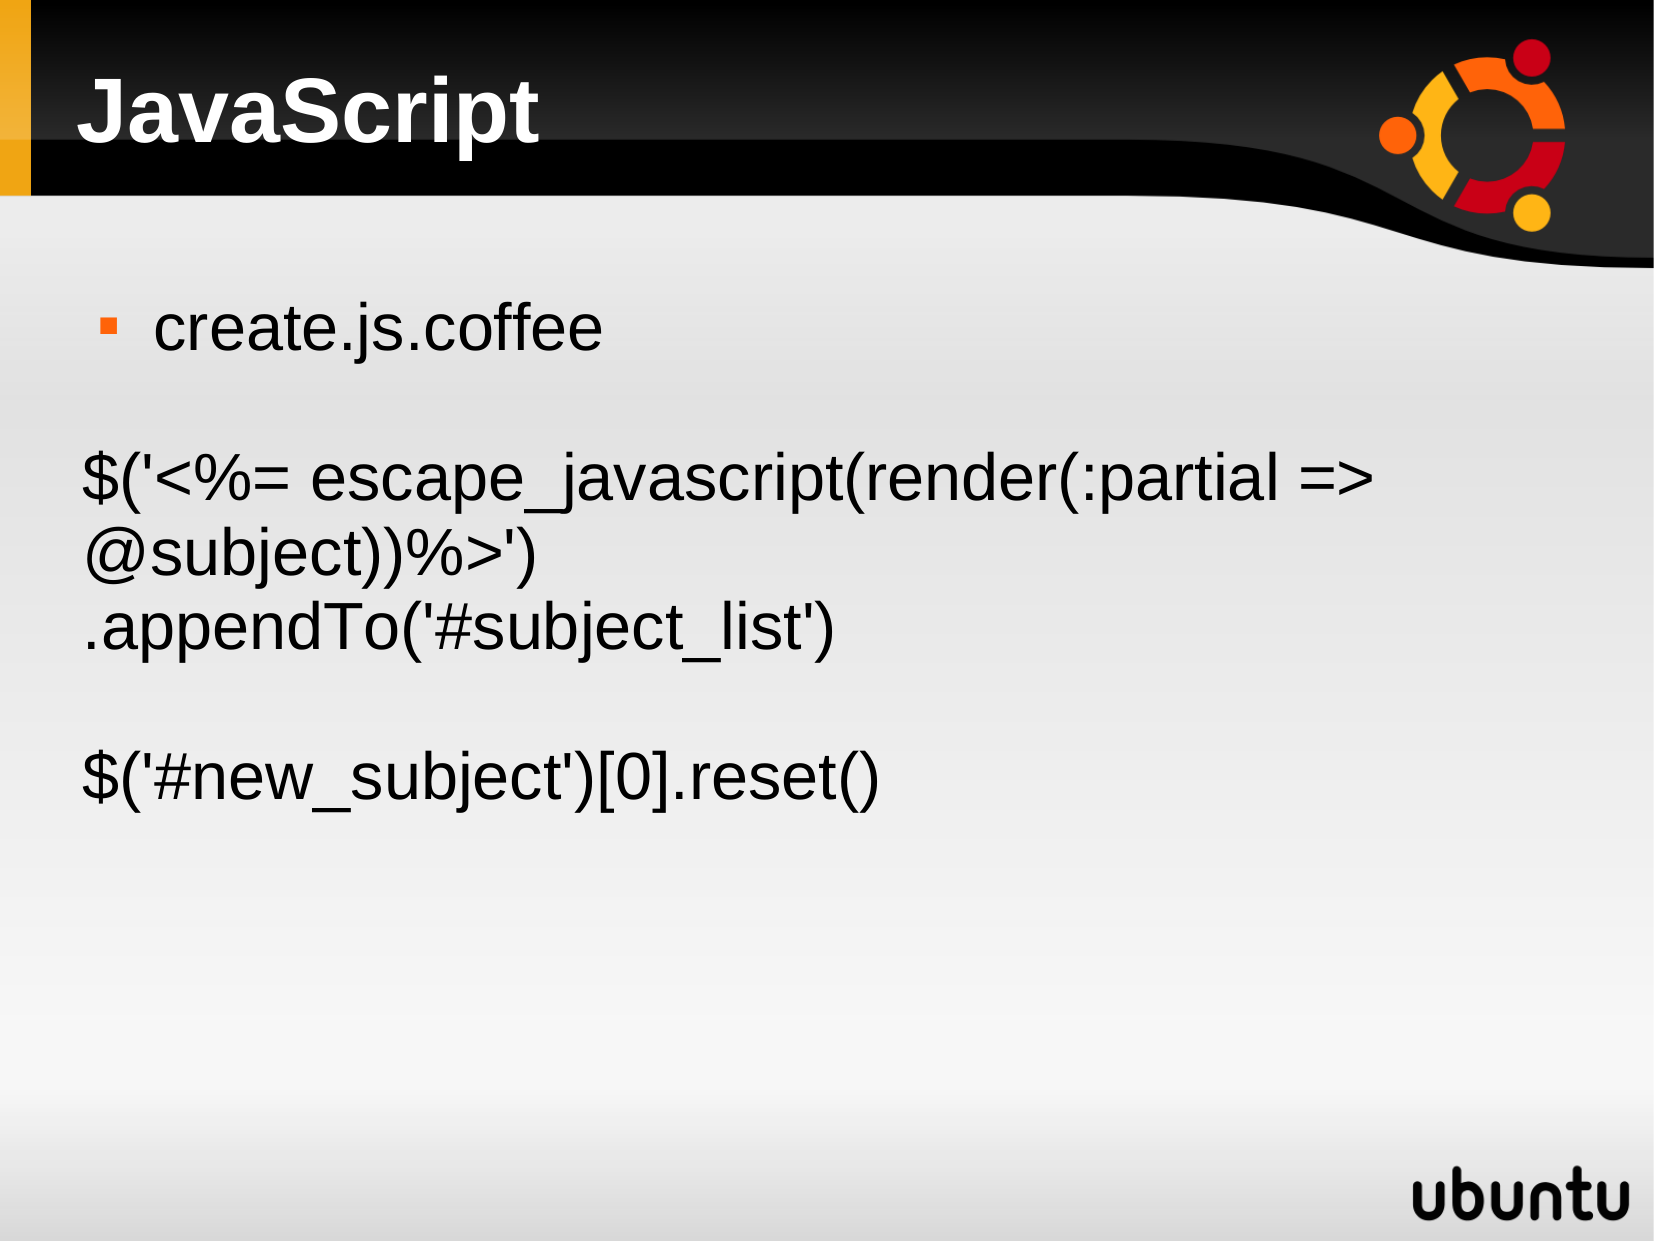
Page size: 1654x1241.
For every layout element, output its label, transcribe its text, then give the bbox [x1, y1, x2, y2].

list create.js.coffee $('<%= escape_javascript(render(:partial => @subject))%>') .appendTo('#subject_list') $('#new_subject')[0].reset() [82, 290, 1571, 1094]
picture [0, 0, 1654, 1241]
title JavaScript [76, 14, 1565, 207]
